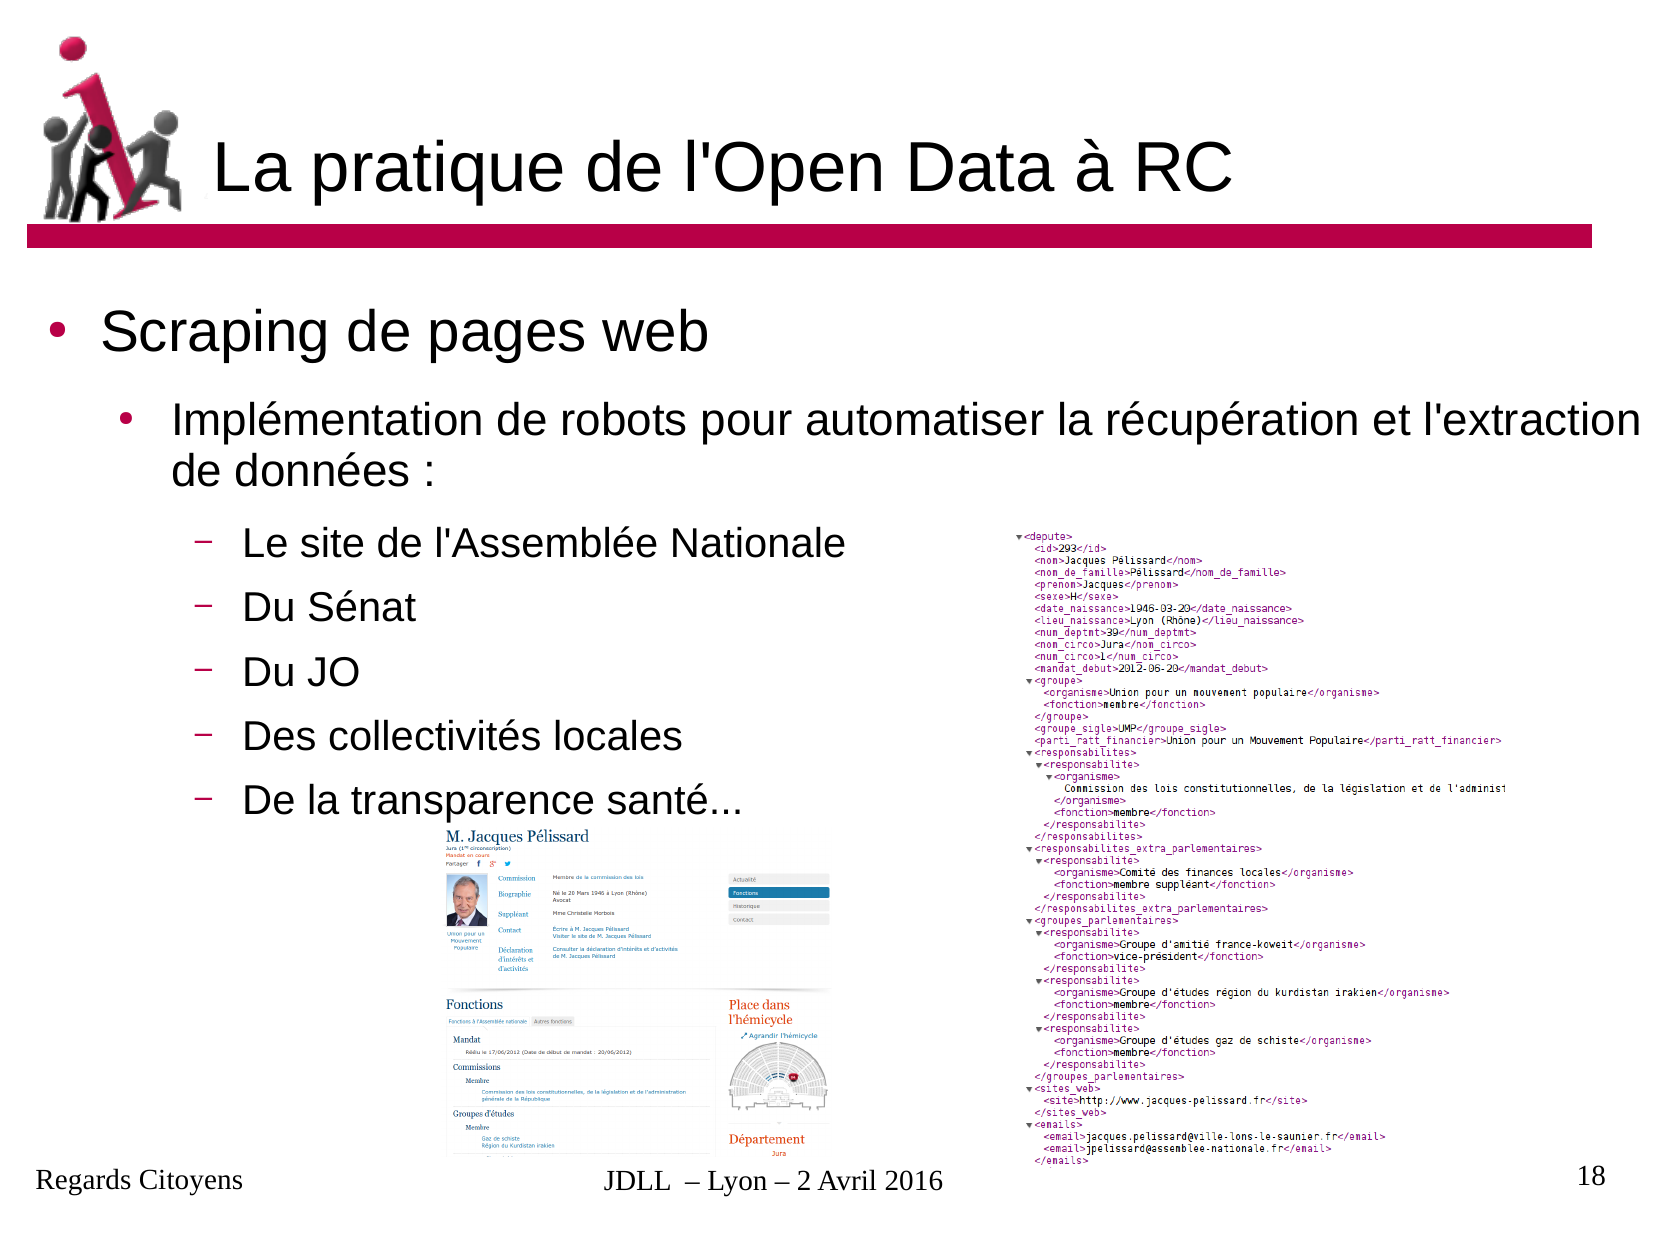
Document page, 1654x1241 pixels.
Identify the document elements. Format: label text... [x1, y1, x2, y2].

picture [441, 827, 832, 1157]
list Scraping de pages web Implémentation de robots pour automatiser la récupération et l'extraction de données : Le site de l'Assemblée Nationale Du Sénat Du JO Des collectivités locales De la transparence santé... [29, 194, 1654, 1052]
picture [1013, 527, 1505, 1168]
picture [27, 31, 208, 224]
title La pratique de l'Open Data à RC [212, 70, 1648, 264]
